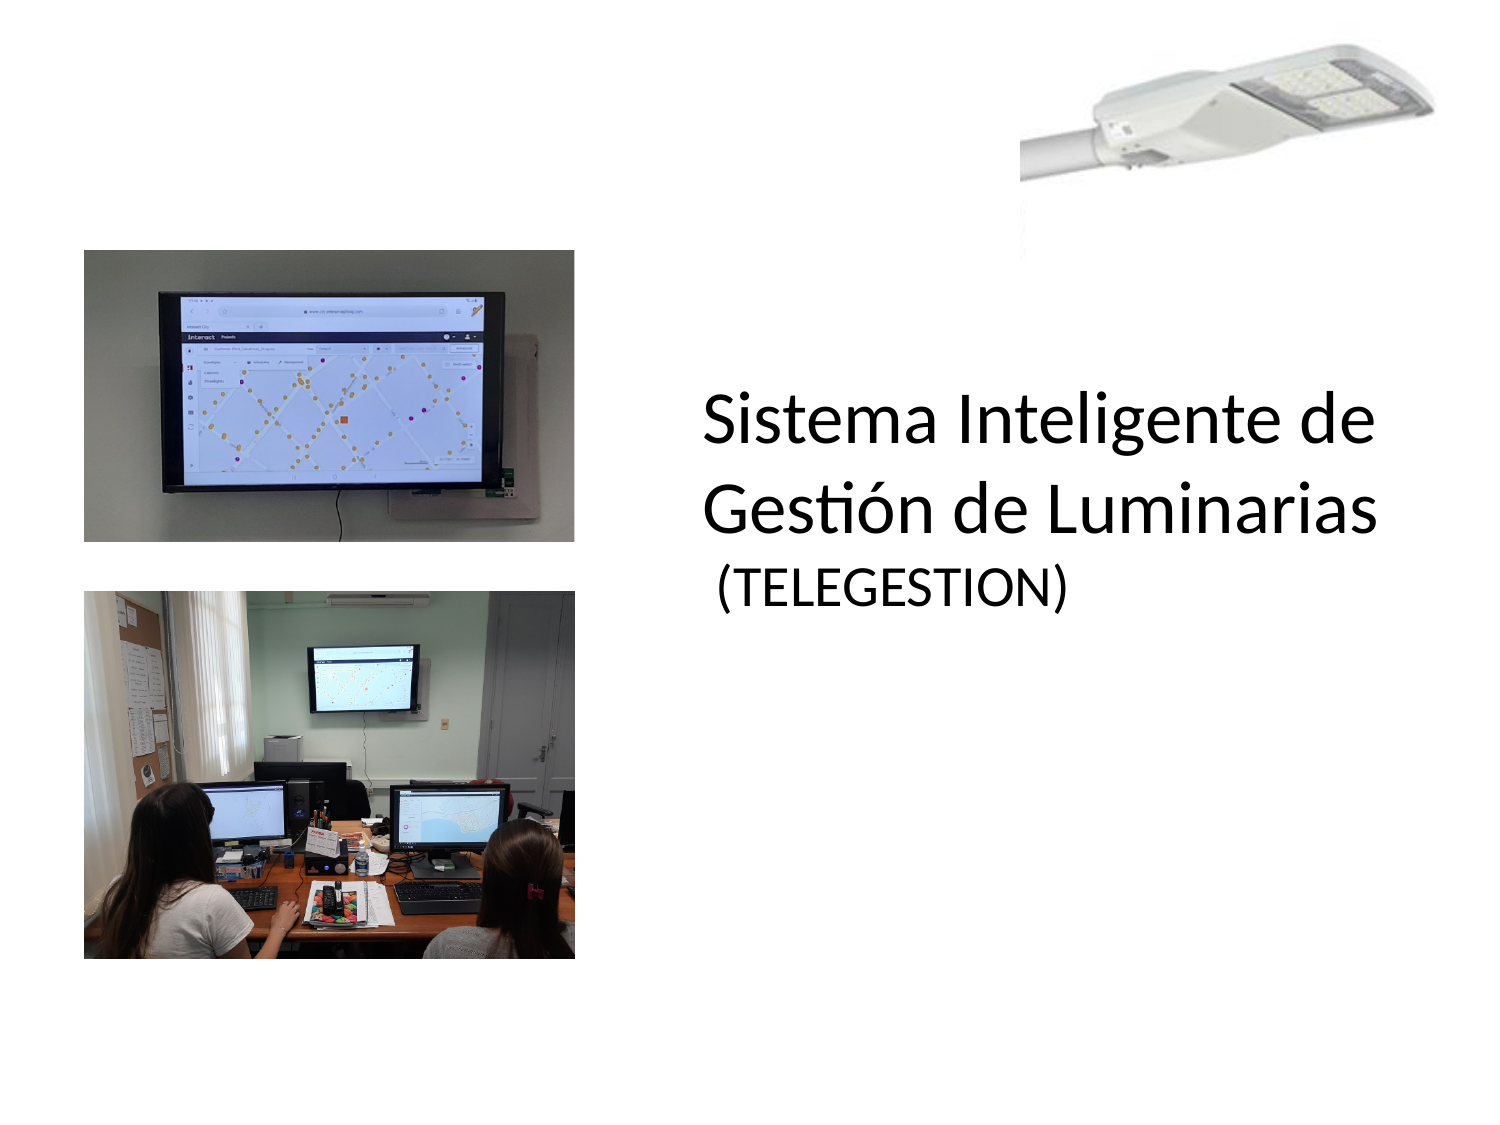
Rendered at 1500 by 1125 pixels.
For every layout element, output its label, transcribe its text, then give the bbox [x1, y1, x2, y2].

picture [83, 591, 575, 960]
picture [1020, 2, 1500, 263]
text_box Sistema Inteligente de Gestión de Luminarias (TELEGESTION) [687, 361, 1463, 716]
picture [83, 249, 575, 543]
